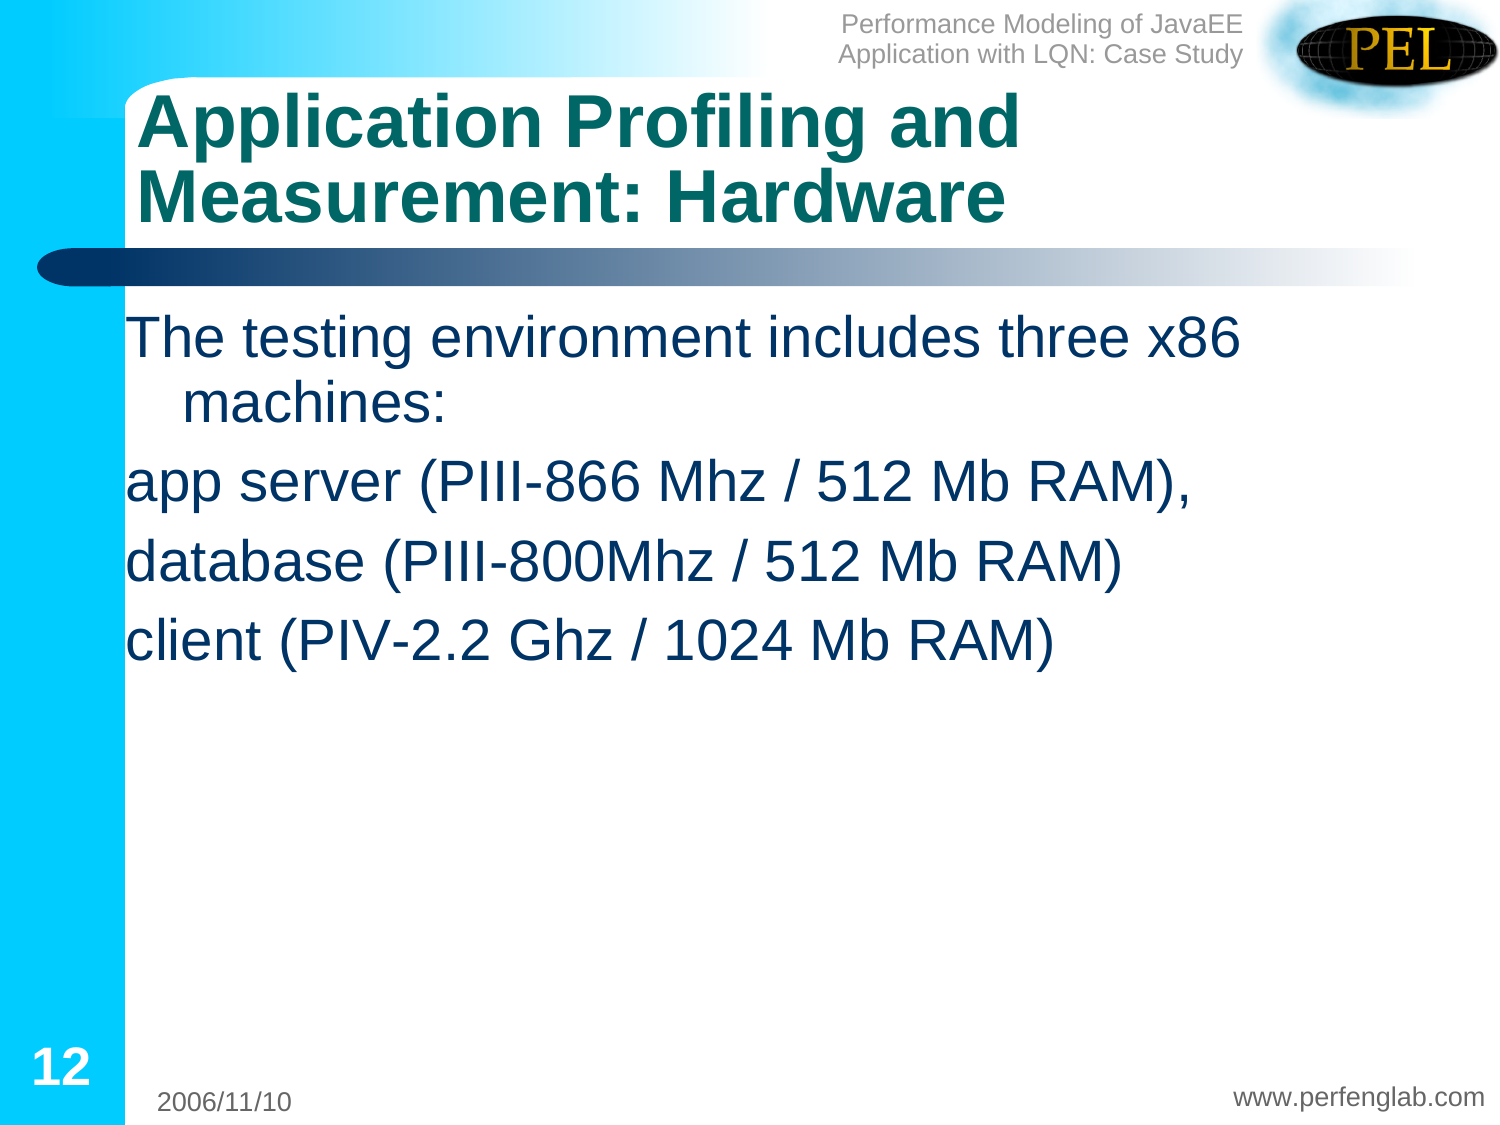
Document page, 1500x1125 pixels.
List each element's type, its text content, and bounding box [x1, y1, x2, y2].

list The testing environment includes three x86 machines: app server (PIII-866 Mhz / 512 Mb RAM), database (PIII-800Mhz / 512 Mb RAM) client (PIV-2.2 Ghz / 1024 Mb RAM) [125, 304, 1388, 916]
title Application Profiling and Measurement: Hardware [136, 70, 1414, 255]
picture [1251, 0, 1500, 119]
